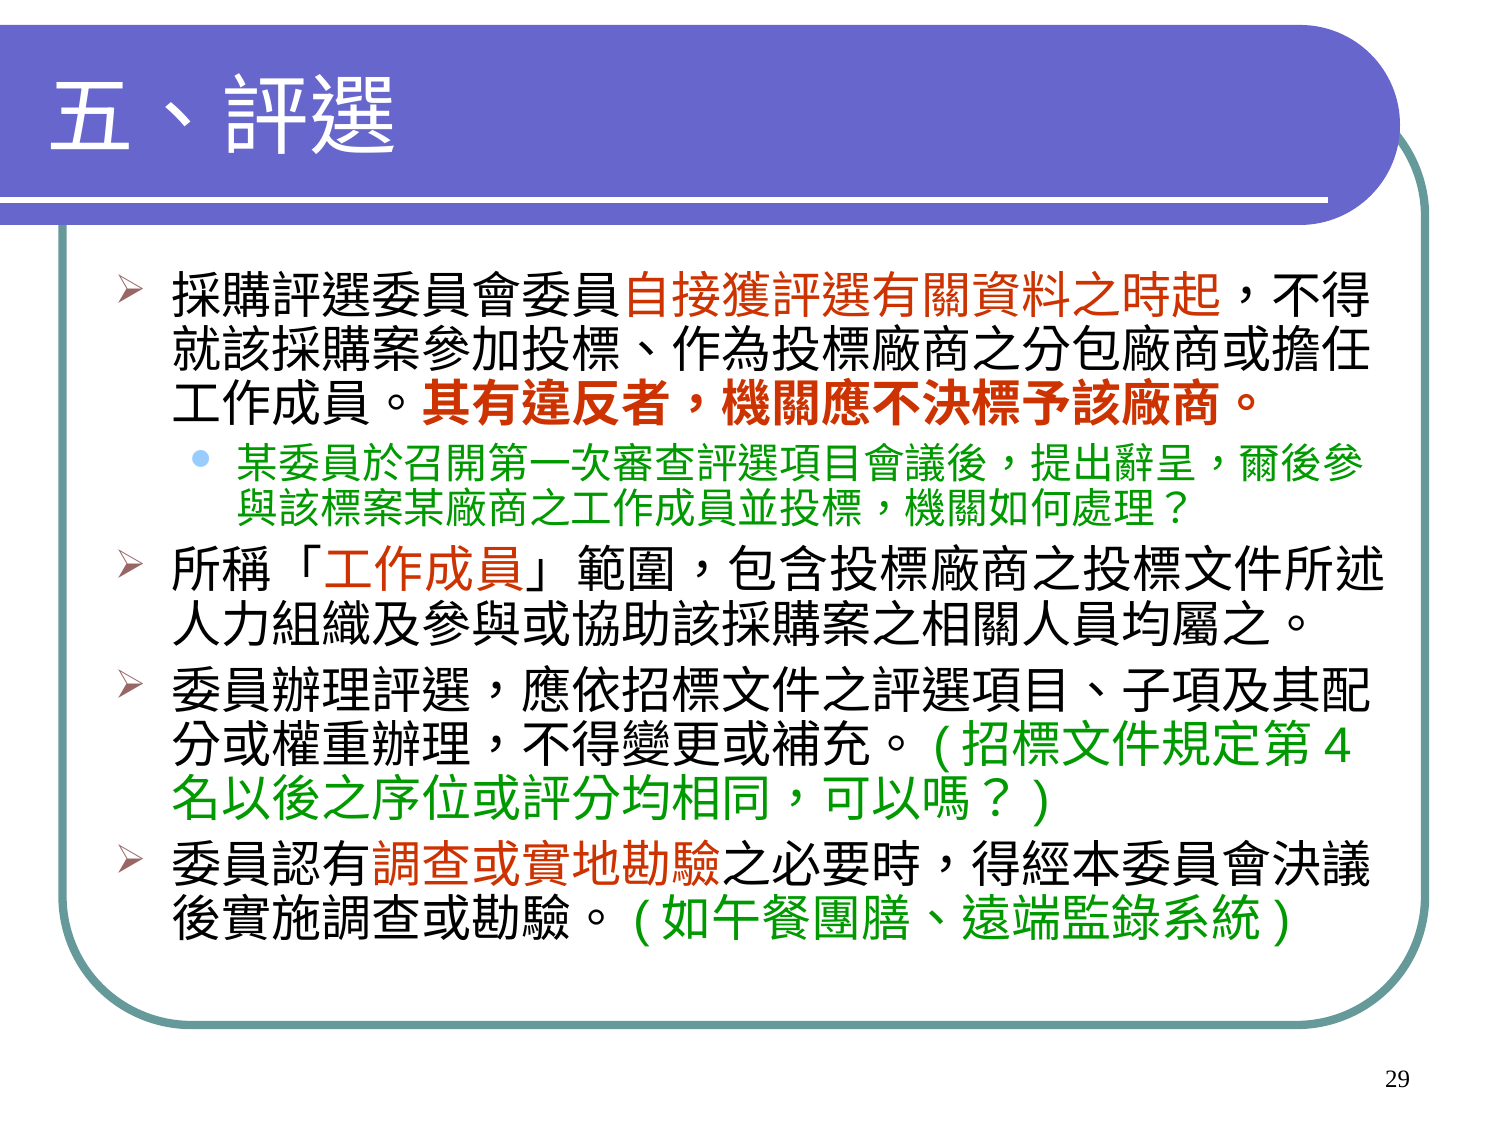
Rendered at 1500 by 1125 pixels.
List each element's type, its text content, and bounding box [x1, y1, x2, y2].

list 採購評選委員會委員自接獲評選有關資料之時起，不得就該採購案參加投標、作為投標廠商之分包廠商或擔任工作成員。其有違反者，機關應不決標予該廠商。 某委員於召開第一次審查評選項目會議後，提出辭呈，爾後參與該標案某廠商之工作成員並投標，機關如何處理？ 所稱「工作成員」範圍，包含投標廠商之投標文件所述人力組織及參與或協助該採購案之相關人員均屬之。 委員辦理評選，應依招標文件之評選項目、子項及其配分或權重辦理，不得變更或補充。(招標文件規定第4名以後之序位或評分均相同，可以嗎？) 委員認有調查或實地勘驗之必要時，得經本委員會決議後實施調查或勘驗。(如午餐團膳、遠端監錄系統) [99, 262, 1401, 988]
text_box <編號> [1074, 1025, 1426, 1101]
title 五、評選 [31, 37, 1347, 188]
